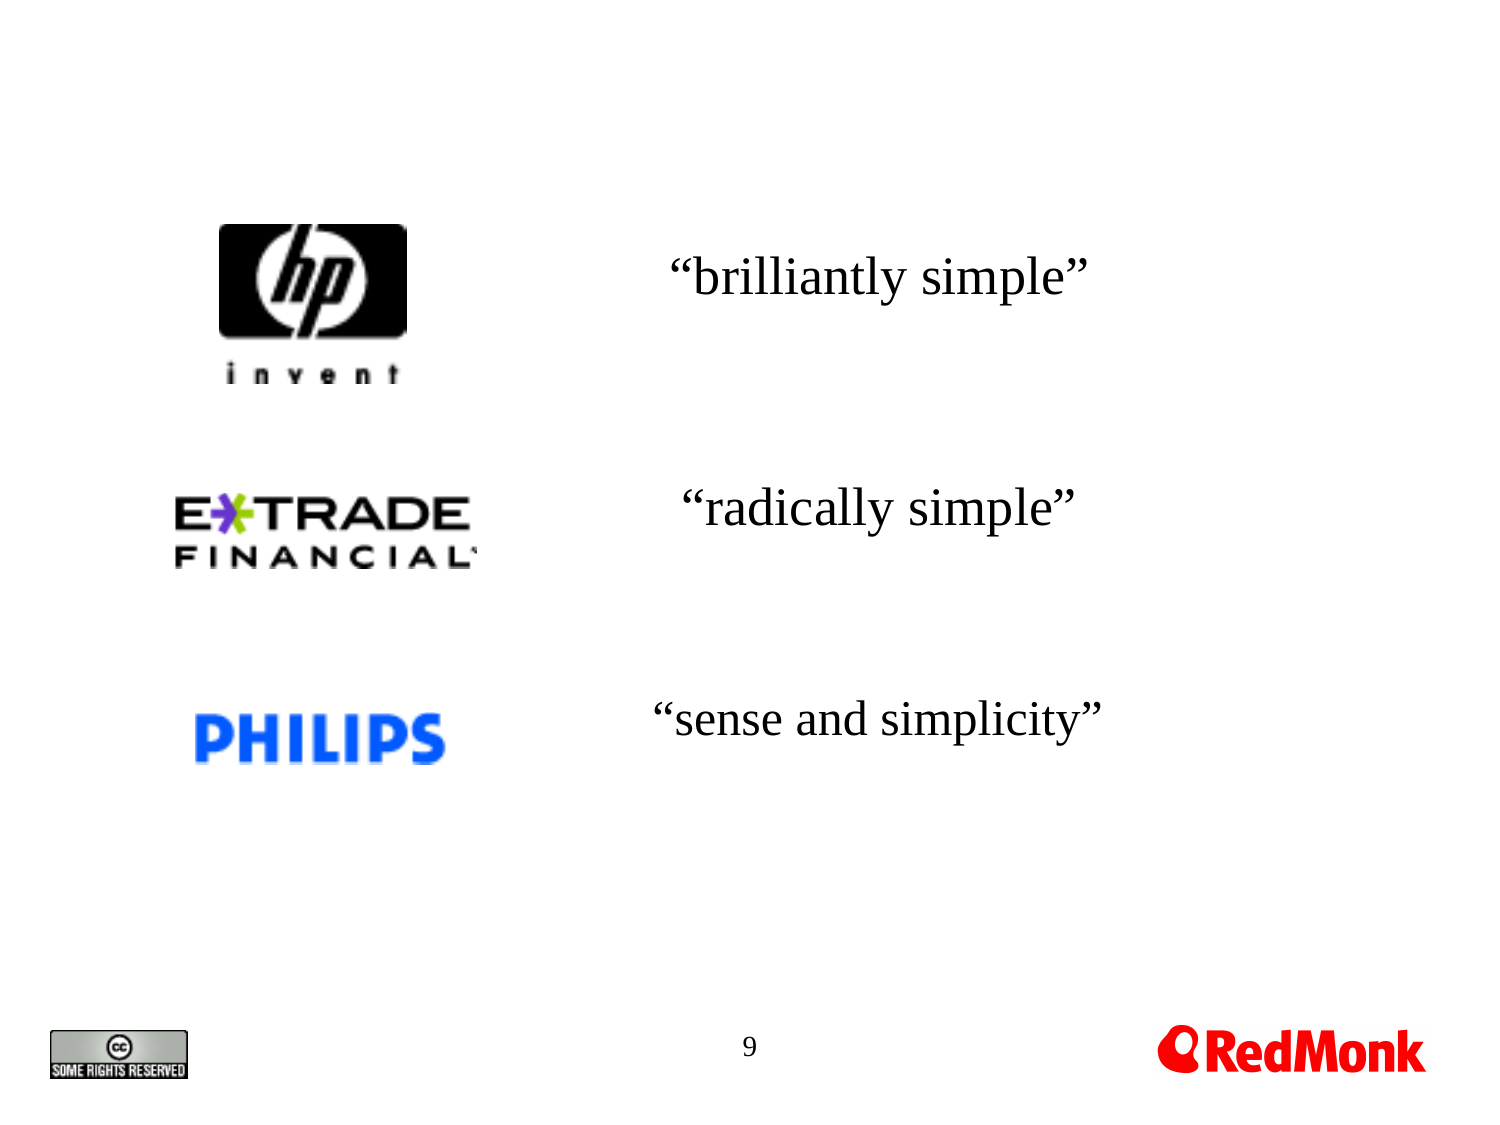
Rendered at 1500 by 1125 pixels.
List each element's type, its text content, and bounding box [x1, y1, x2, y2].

picture [50, 1030, 188, 1079]
text_box “sense and simplicity” [637, 702, 1163, 773]
text_box “radically simple” [667, 489, 1193, 565]
picture [219, 224, 407, 384]
picture [1151, 1023, 1433, 1075]
picture [150, 493, 477, 569]
text_box “brilliantly simple” [655, 259, 1181, 335]
picture [195, 712, 451, 766]
